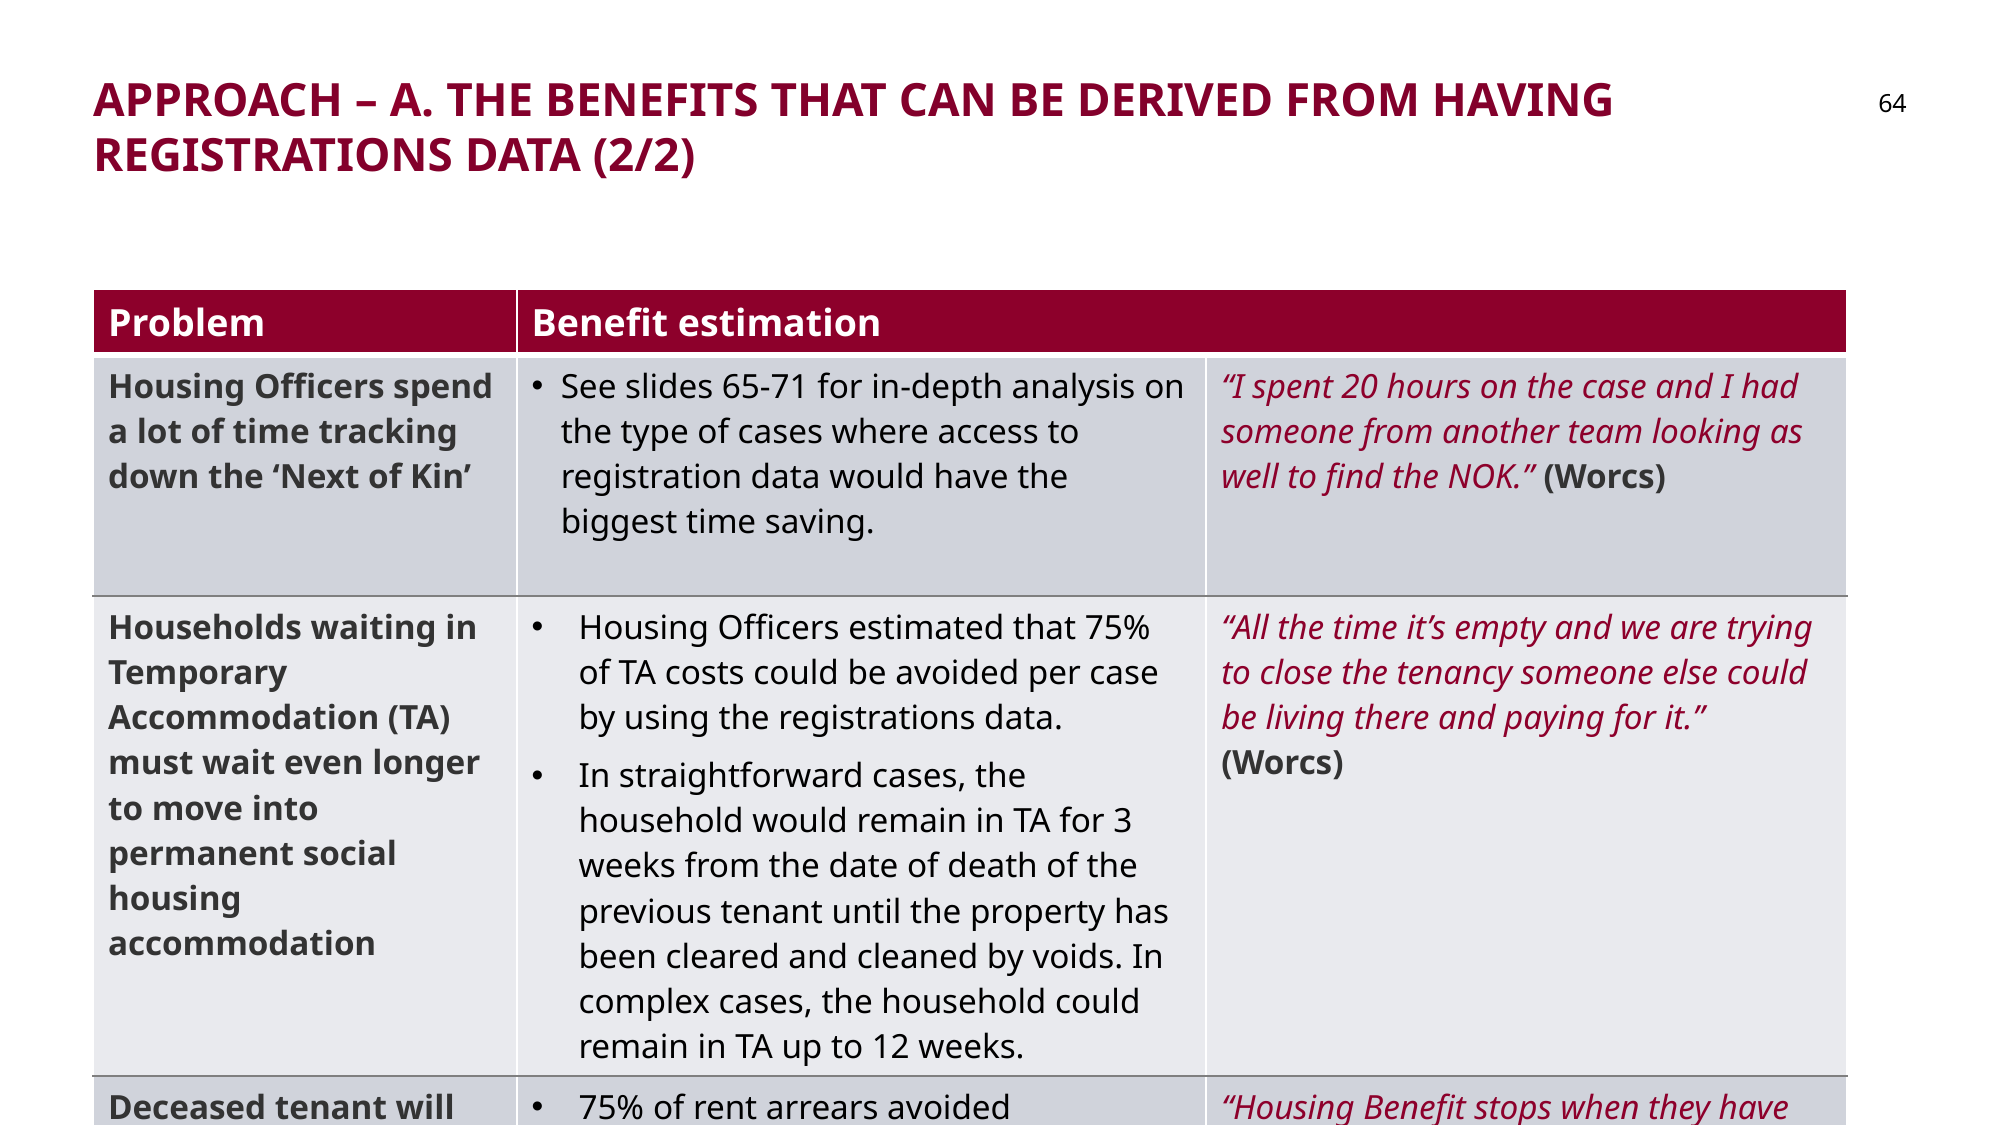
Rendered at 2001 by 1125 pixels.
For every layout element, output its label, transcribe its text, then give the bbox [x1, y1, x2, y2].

slide_number <number> [1850, 87, 1907, 148]
table_cell Households waiting in Temporary Accommodation (TA) must wait even longer to move into permanent social housing accommodation [94, 597, 516, 1075]
table_cell See slides 65-71 for in-depth analysis on the type of cases where access to registration data would have the biggest time saving. [518, 358, 1205, 595]
table_header Problem [94, 290, 516, 352]
table_cell 75% of rent arrears avoided 9 weeks of rent arrears avoided [518, 1077, 1205, 1125]
table_cell “Housing Benefit stops when they have died but the rent continues until it’s closed – not all NOK realise that.” (East Suffolk) [1207, 1077, 1846, 1125]
table_cell Deceased tenant will continue to accrue rent arrears [94, 1077, 516, 1125]
table_cell “All the time it’s empty and we are trying to close the tenancy someone else could be living there and paying for it.” (Worcs) [1207, 597, 1846, 1075]
title APPROACH – A. THE BENEFITS THAT CAN BE DERIVED FROM HAVING REGISTRATIONS DATA (2/2) [93, 70, 1809, 215]
table_cell “I spent 20 hours on the case and I had someone from another team looking as well to find the NOK.” (Worcs) [1207, 358, 1846, 595]
table_cell Housing Officers spend a lot of time tracking down the ‘Next of Kin’ [94, 358, 516, 595]
table_cell Housing Officers estimated that 75% of TA costs could be avoided per case by using the registrations data. In straightforward cases, the household would remain in TA for 3 weeks from the date of death of the previous tenant until the property has been cleared and cleaned by voids. In complex cases, the household could remain in TA up to 12 weeks. [518, 597, 1205, 1075]
table_header Benefit estimation [518, 290, 1846, 352]
